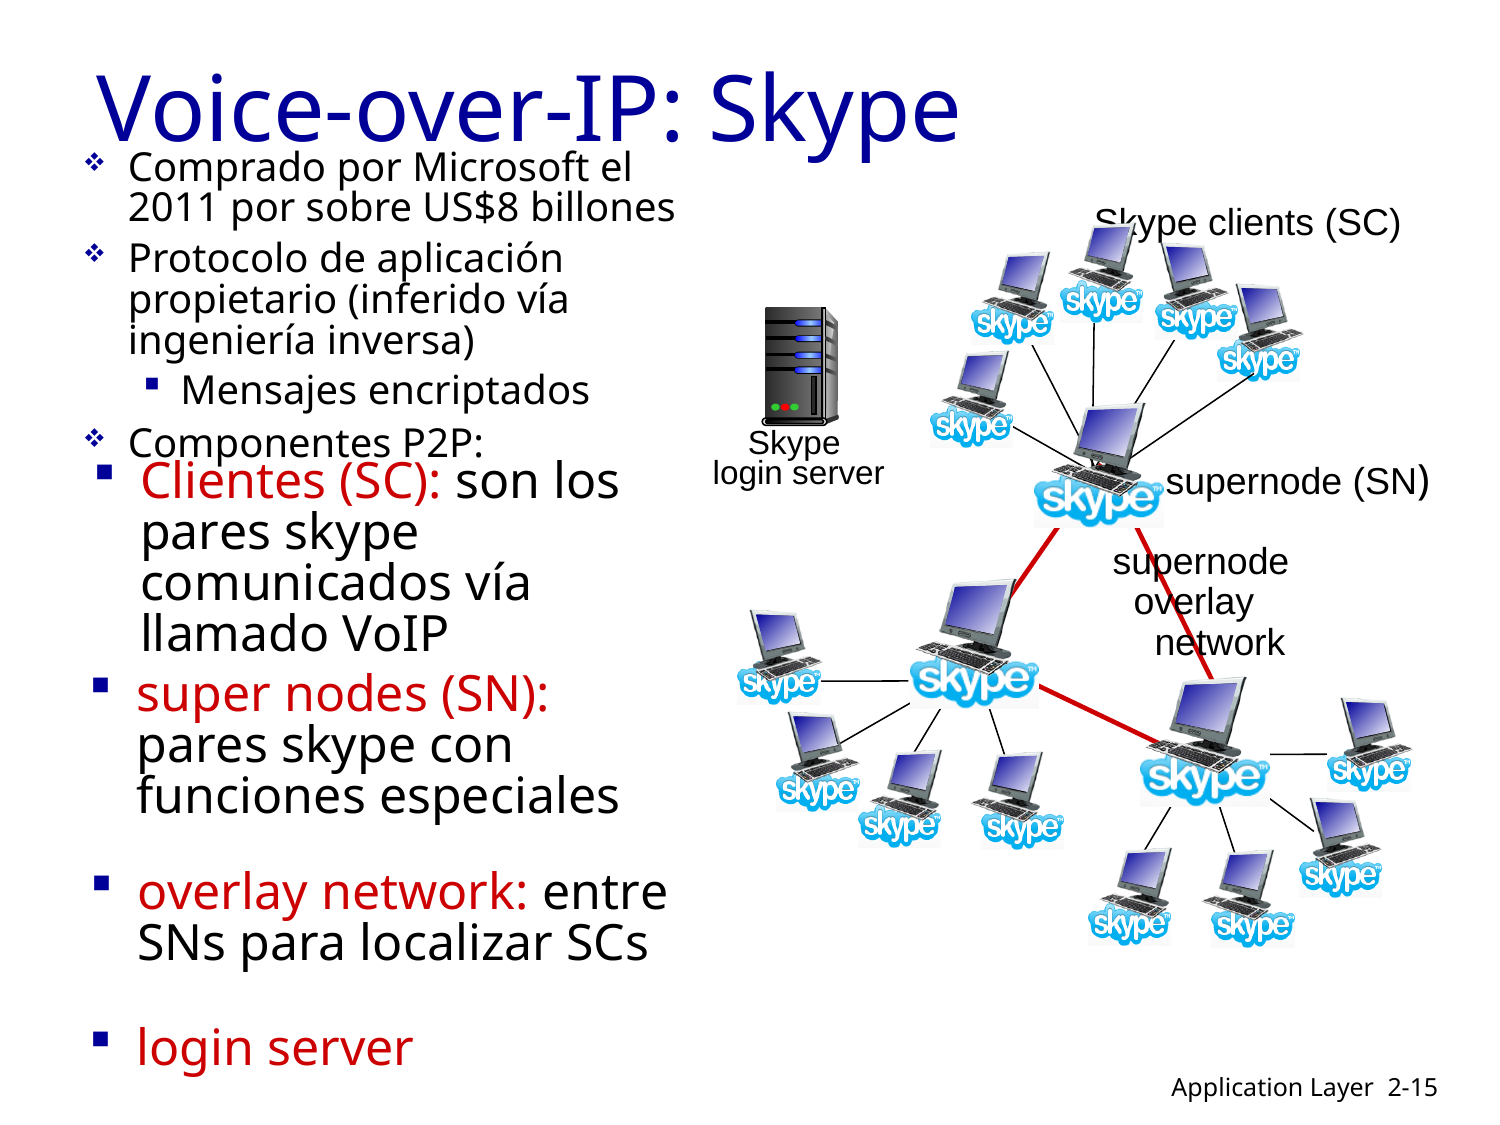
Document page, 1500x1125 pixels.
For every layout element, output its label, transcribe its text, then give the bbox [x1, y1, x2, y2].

text_box [1166, 246, 1208, 282]
picture [737, 606, 840, 705]
text_box [992, 755, 1038, 792]
picture [1155, 315, 1187, 340]
text_box super nodes (SN): pares skype con funciones especiales [0, 663, 706, 733]
picture [737, 680, 769, 705]
text_box 2-<number> [1342, 1064, 1454, 1125]
text_box [961, 355, 1003, 391]
picture [1060, 299, 1092, 323]
text_box [762, 307, 839, 426]
text_box [1345, 702, 1391, 739]
text_box [1222, 853, 1268, 891]
text_box Clientes (SC): son los pares skype comunicados vía llamado VoIP [3, 449, 691, 520]
picture [953, 748, 1064, 850]
text_box [890, 753, 936, 791]
text_box [1315, 802, 1360, 839]
text_box Skype login server [641, 422, 957, 498]
text_box login server [0, 1016, 782, 1087]
text_box Skype clients (SC) [1078, 190, 1500, 251]
picture [891, 574, 1039, 709]
picture [1082, 844, 1174, 946]
text_box [945, 585, 1008, 635]
text_box [1175, 683, 1238, 733]
text_box [1001, 255, 1044, 292]
picture [1155, 239, 1320, 383]
list Comprado por Microsoft el 2011 por sobre US$8 billones Protocolo de aplicación propietario (inferido vía ingeniería inversa) Mensajes encriptados Componentes P2P: [67, 141, 751, 449]
text_box supernode (SN) [1150, 445, 1463, 511]
picture [965, 219, 1143, 345]
text_box [793, 716, 838, 753]
picture [1327, 694, 1430, 792]
text_box [755, 614, 801, 651]
picture [776, 708, 944, 848]
text_box [1079, 408, 1138, 457]
picture [924, 347, 1013, 448]
picture [1299, 873, 1331, 898]
text_box [1245, 288, 1284, 324]
picture [1299, 794, 1399, 898]
text_box supernode overlay network [1097, 534, 1428, 672]
picture [1184, 846, 1295, 948]
picture [1121, 672, 1270, 807]
text_box [1121, 852, 1166, 889]
picture [1327, 768, 1359, 792]
picture [776, 788, 808, 812]
text_box Application Layer [913, 1064, 1342, 1125]
picture [1028, 398, 1164, 528]
title Voice-over-IP: Skype [81, 21, 1357, 188]
text_box [1087, 227, 1130, 263]
text_box overlay network: entre SNs para localizar SCs [0, 860, 783, 931]
picture [1217, 358, 1246, 383]
